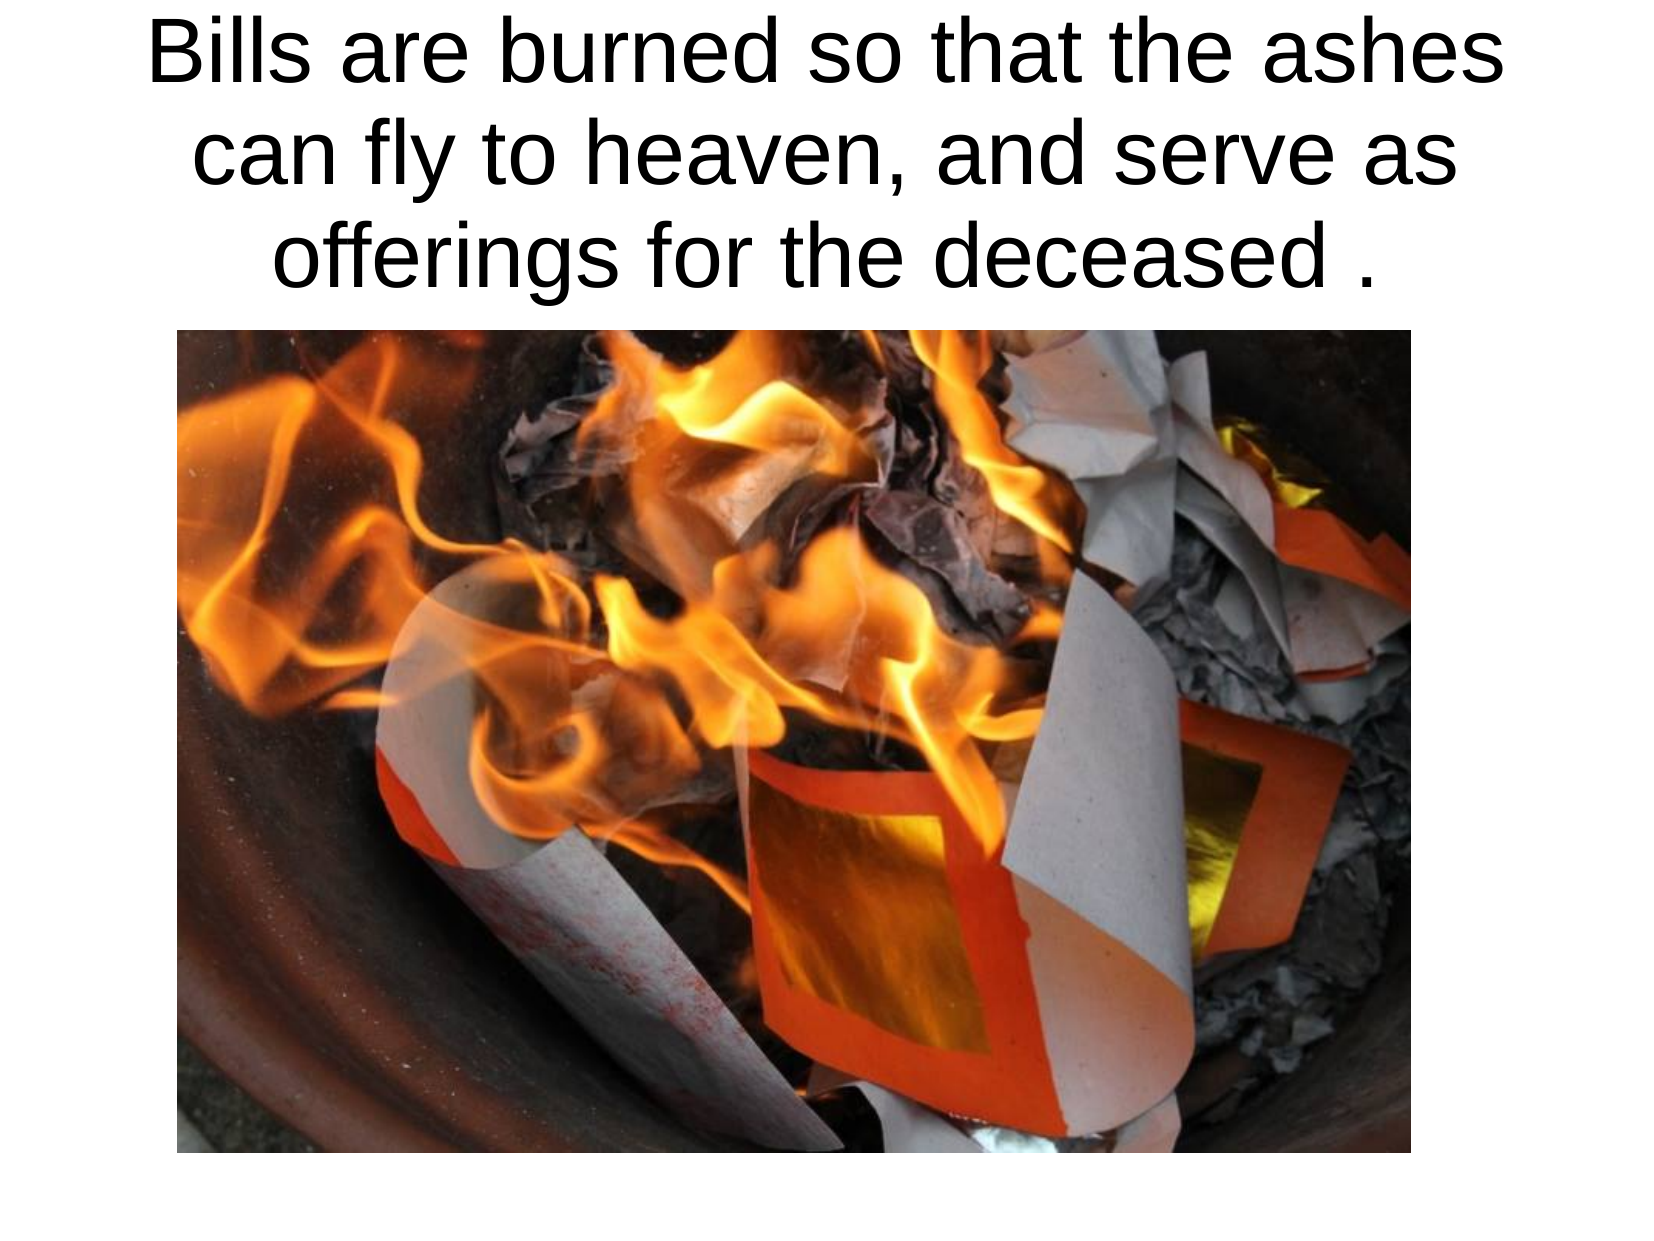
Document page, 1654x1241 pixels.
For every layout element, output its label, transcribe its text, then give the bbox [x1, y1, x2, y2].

picture [177, 330, 1411, 1153]
title Bills are burned so that the ashes can fly to heaven, and serve as offerings for the deceased . [82, 0, 1571, 307]
